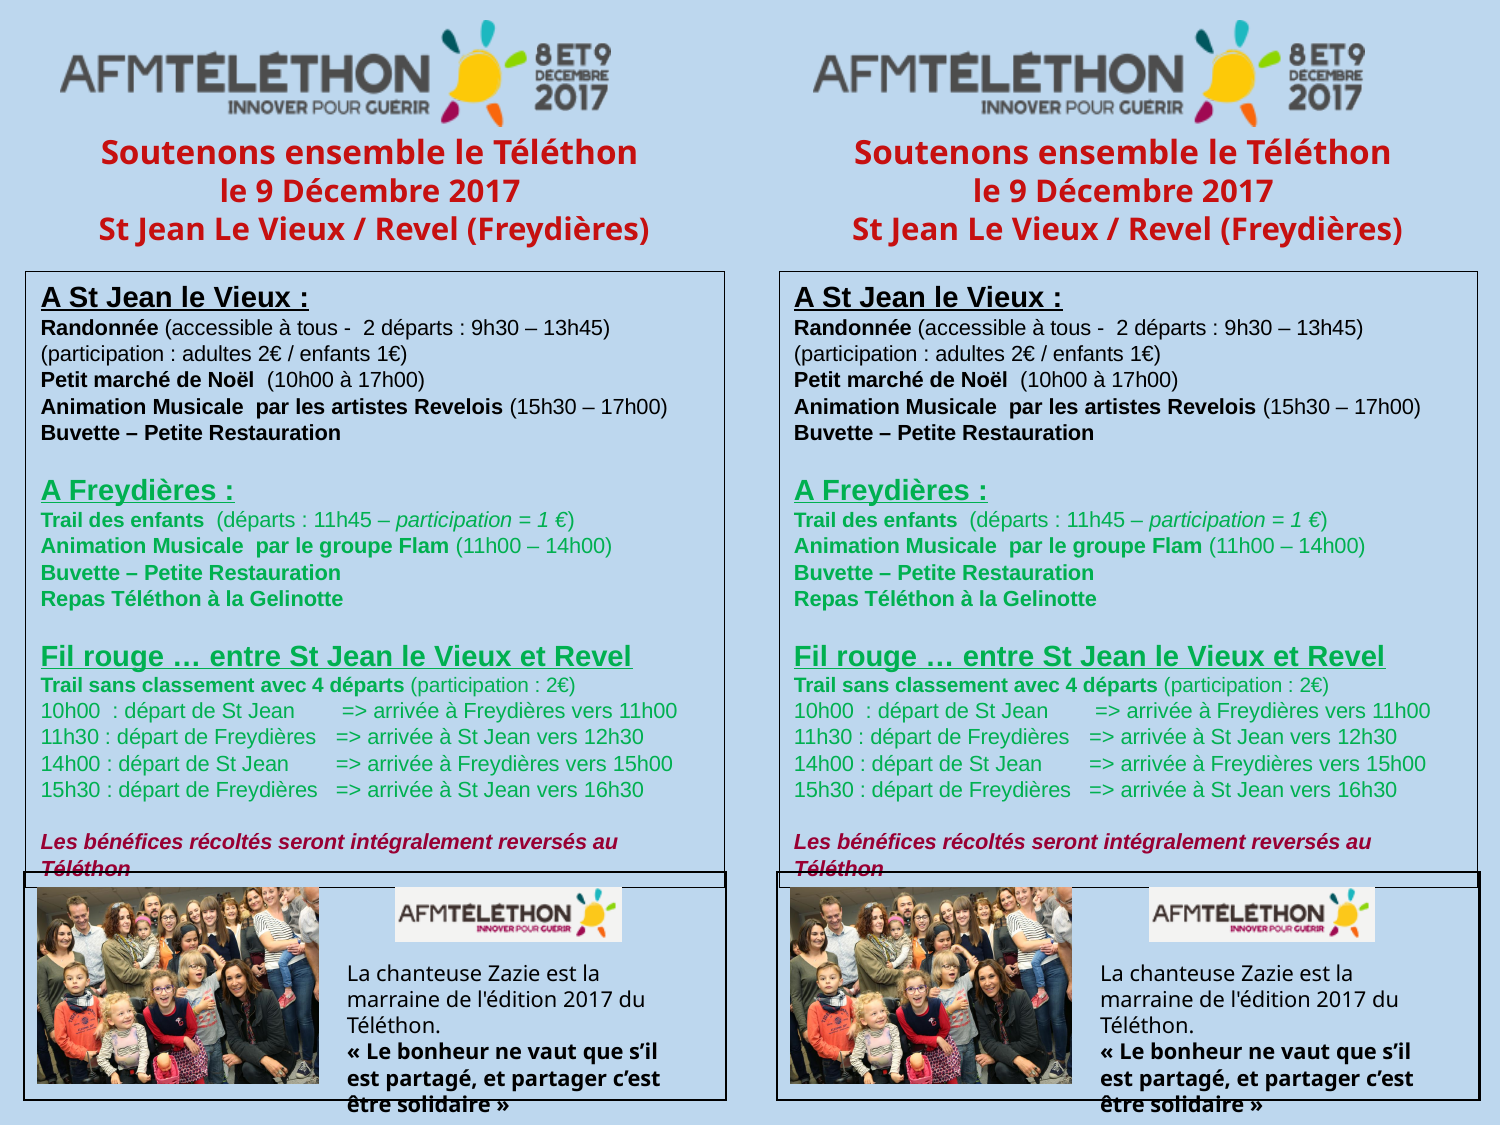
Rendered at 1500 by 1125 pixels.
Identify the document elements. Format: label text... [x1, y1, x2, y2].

picture [790, 887, 1072, 1084]
picture [1149, 887, 1375, 942]
text_box La chanteuse Zazie est la marraine de l'édition 2017 du Téléthon. « Le bonheur ne vaut que s’il est partagé, et partager c’est être solidaire » [332, 952, 711, 1125]
text_box La chanteuse Zazie est la marraine de l'édition 2017 du Téléthon. « Le bonheur ne vaut que s’il est partagé, et partager c’est être solidaire » [1085, 952, 1464, 1125]
picture [813, 20, 1365, 127]
text_box Soutenons ensemble le Téléthon le 9 Décembre 2017 St Jean Le Vieux / Revel (Freydières) [24, 124, 725, 254]
picture [37, 887, 319, 1084]
picture [60, 20, 611, 127]
picture [395, 887, 622, 942]
text_box A St Jean le Vieux : Randonnée (accessible à tous - 2 départs : 9h30 – 13h45) (participation : adultes 2€ / enfants 1€) Petit marché de Noël (10h00 à 17h00) Animation Musicale par les artistes Revelois (15h30 – 17h00) Buvette – Petite Restauration A Freydières : Trail des enfants (départs : 11h45 – participation = 1 €) Animation Musicale par le groupe Flam (11h00 – 14h00) Buvette – Petite Restauration Repas Téléthon à la Gelinotte Fil rouge … entre St Jean le Vieux et Revel Trail sans classement avec 4 départs (participation : 2€) 10h00 : départ de St Jean => arrivée à Freydières vers 11h00 11h30 : départ de Freydières => arrivée à St Jean vers 12h30 14h00 : départ de St Jean => arrivée à Freydières vers 15h00 15h30 : départ de Freydières => arrivée à St Jean vers 16h30 Les bénéfices récoltés seront intégralement reversés au Téléthon [25, 271, 725, 871]
text_box Soutenons ensemble le Téléthon le 9 Décembre 2017 St Jean Le Vieux / Revel (Freydières) [777, 124, 1478, 254]
text_box A St Jean le Vieux : Randonnée (accessible à tous - 2 départs : 9h30 – 13h45) (participation : adultes 2€ / enfants 1€) Petit marché de Noël (10h00 à 17h00) Animation Musicale par les artistes Revelois (15h30 – 17h00) Buvette – Petite Restauration A Freydières : Trail des enfants (départs : 11h45 – participation = 1 €) Animation Musicale par le groupe Flam (11h00 – 14h00) Buvette – Petite Restauration Repas Téléthon à la Gelinotte Fil rouge … entre St Jean le Vieux et Revel Trail sans classement avec 4 départs (participation : 2€) 10h00 : départ de St Jean => arrivée à Freydières vers 11h00 11h30 : départ de Freydières => arrivée à St Jean vers 12h30 14h00 : départ de St Jean => arrivée à Freydières vers 15h00 15h30 : départ de Freydières => arrivée à St Jean vers 16h30 Les bénéfices récoltés seront intégralement reversés au Téléthon [779, 271, 1478, 871]
